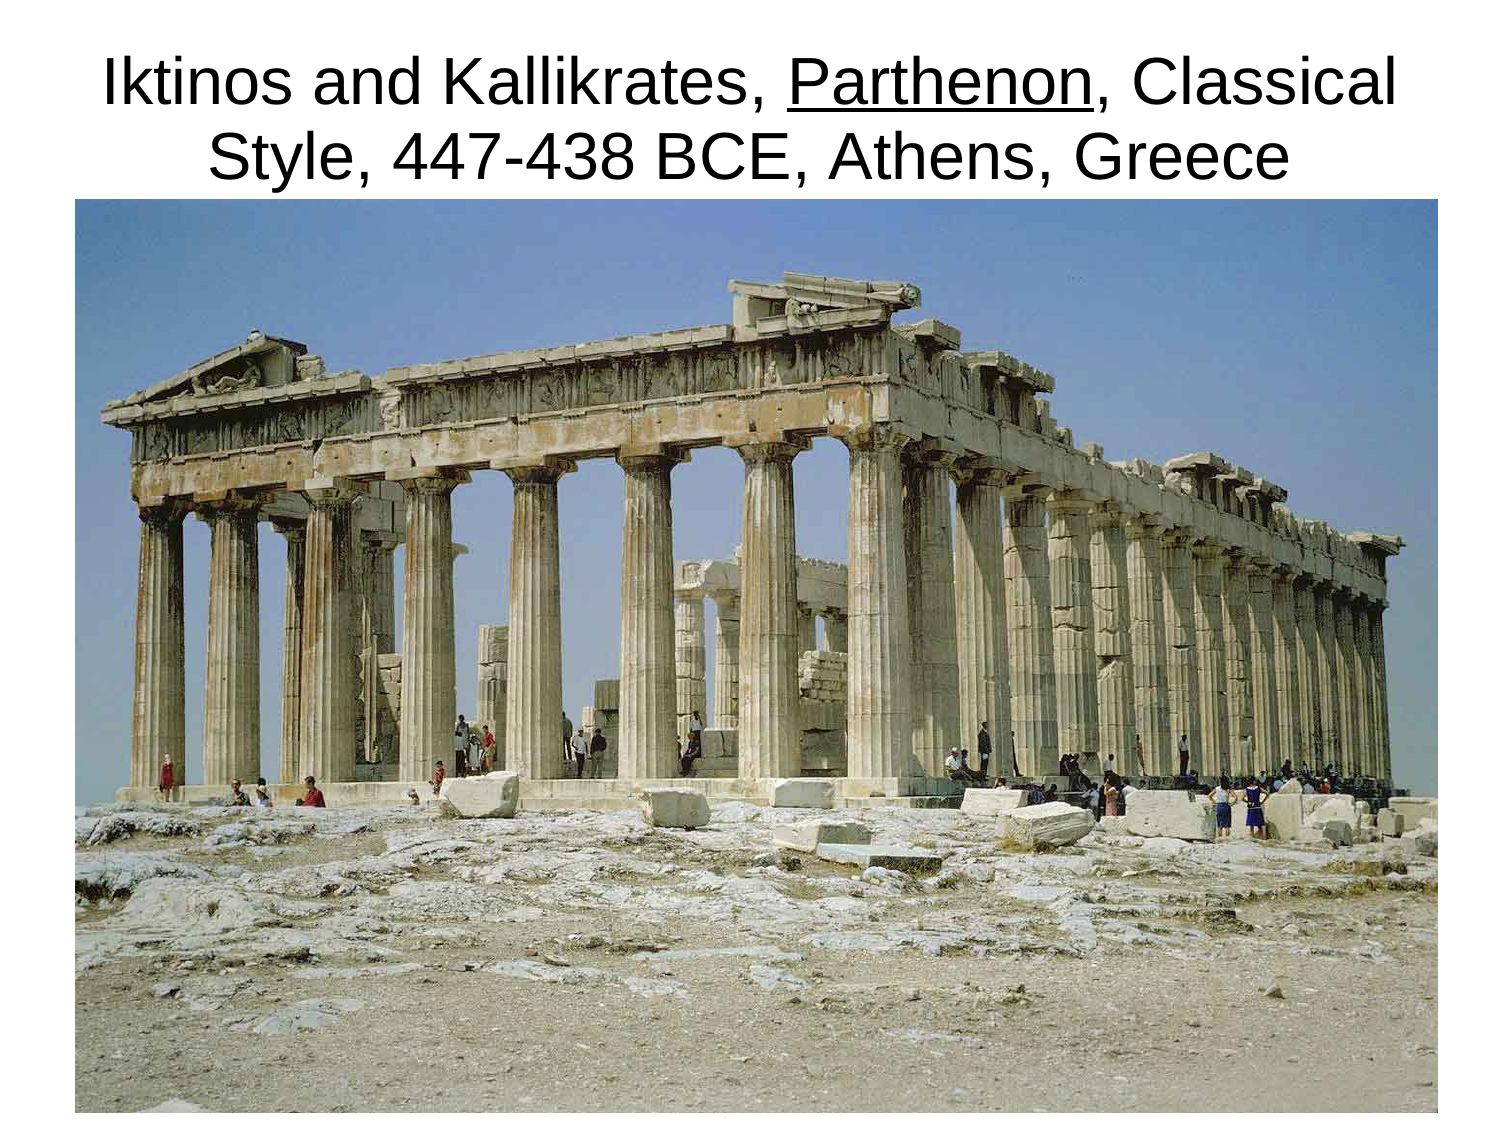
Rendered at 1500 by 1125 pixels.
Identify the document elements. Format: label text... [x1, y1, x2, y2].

picture [75, 199, 1438, 1113]
title Iktinos and Kallikrates, Parthenon, Classical Style, 447-438 BCE, Athens, Greece [0, 24, 1500, 213]
